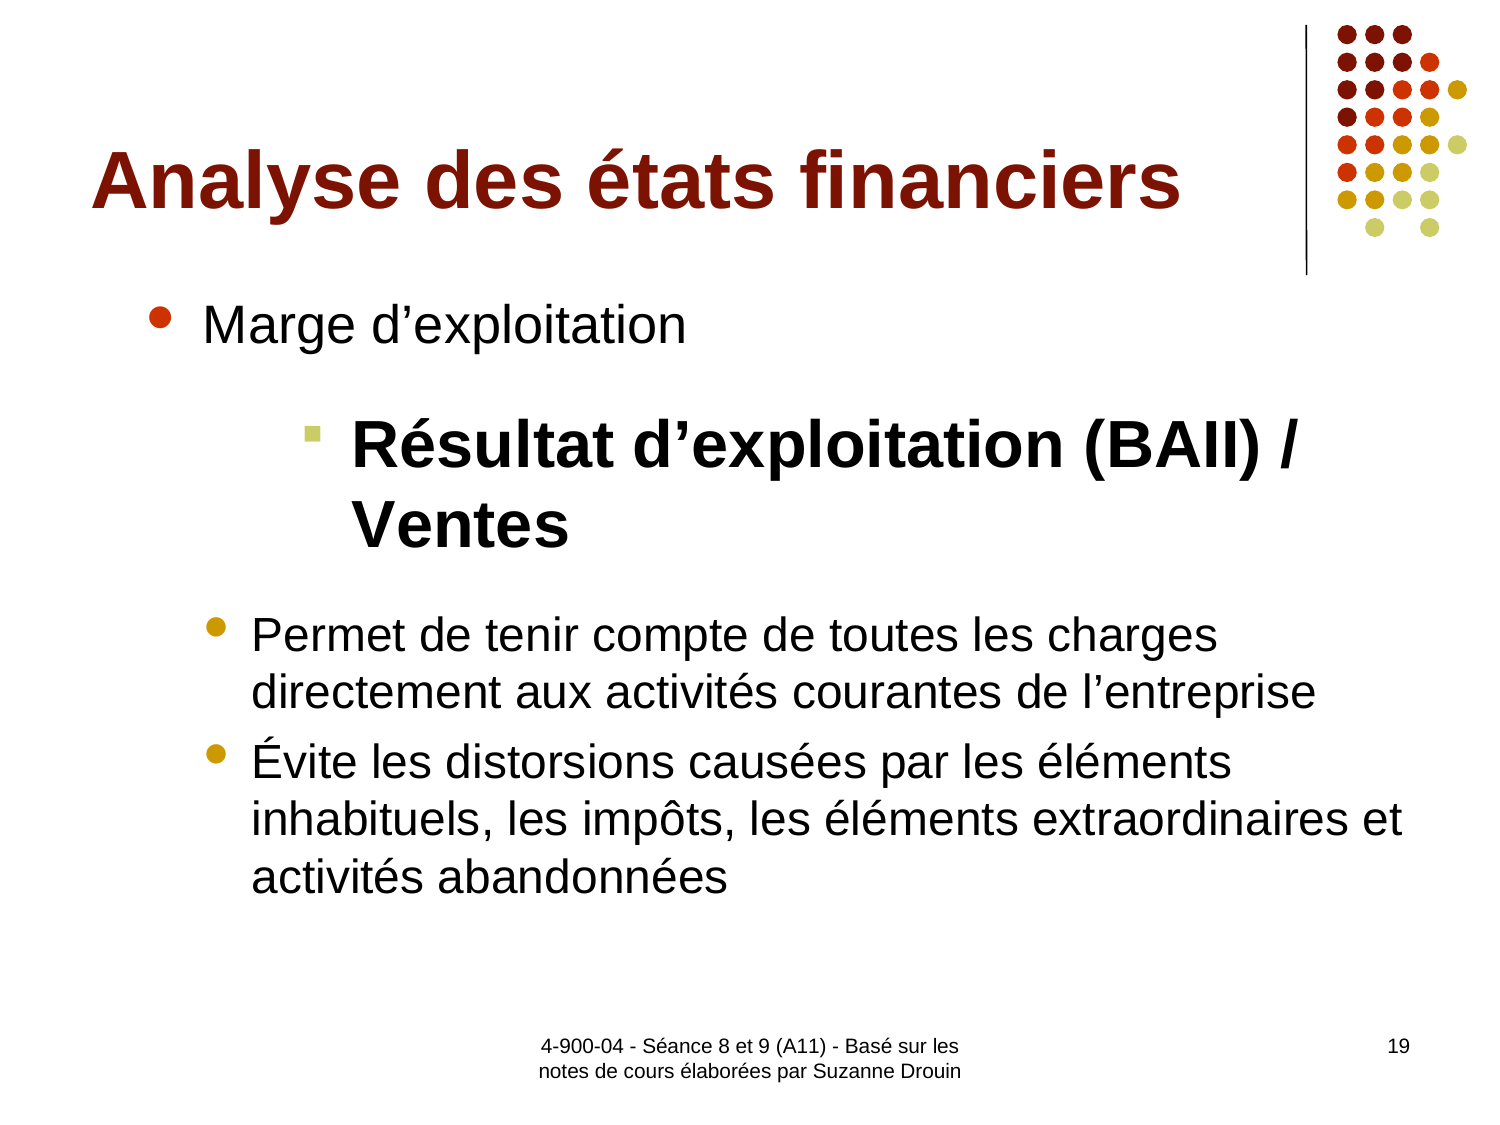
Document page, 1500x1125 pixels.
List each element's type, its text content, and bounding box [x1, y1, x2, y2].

text_box 4-900-04 - Séance 8 et 9 (A11) - Basé sur les notes de cours élaborées par Suzanne Drouin [512, 1025, 988, 1101]
text_box Analyse des états financiers [74, 20, 1313, 233]
text_box Marge d’exploitation Résultat d’exploitation (BAII) / Ventes Permet de tenir compte de toutes les charges directement aux activités courantes de l’entreprise Évite les distorsions causées par les éléments inhabituels, les impôts, les éléments extraordinaires et activités abandonnées [75, 282, 1426, 1006]
text_box <numéro> [1074, 1025, 1426, 1101]
